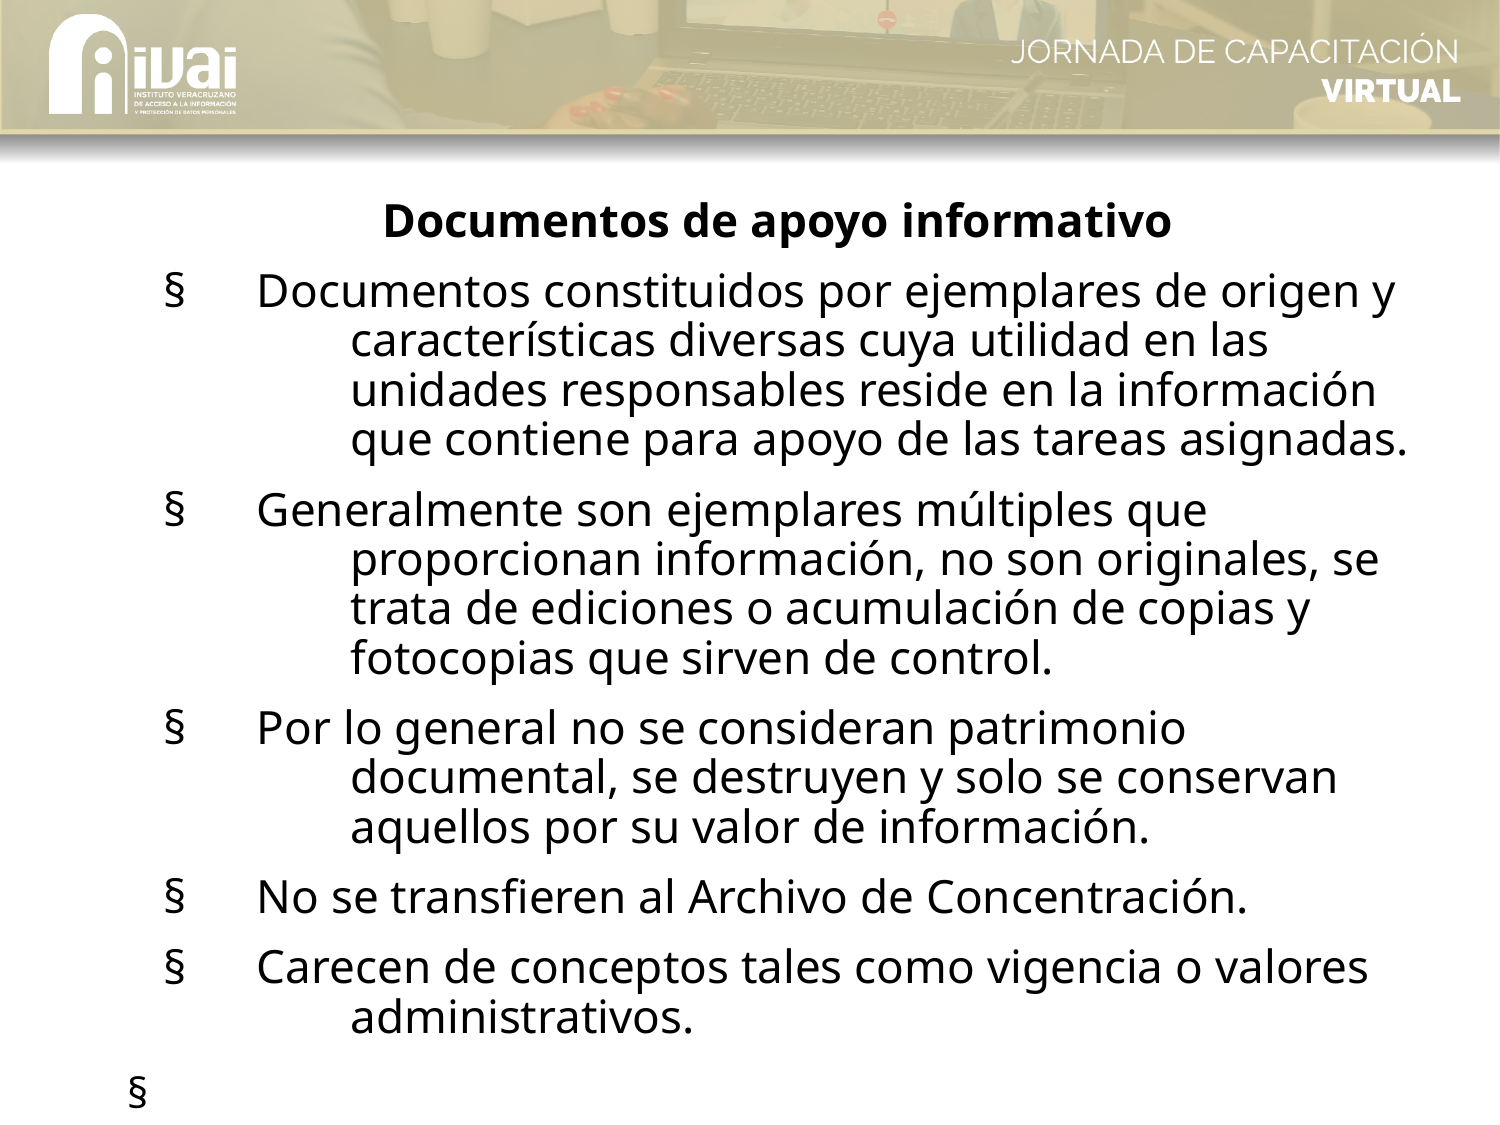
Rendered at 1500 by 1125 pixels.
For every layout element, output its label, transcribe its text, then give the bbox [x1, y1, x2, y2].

text_box Documentos de apoyo informativo Documentos constituidos por ejemplares de origen y características diversas cuya utilidad en las unidades responsables reside en la información que contiene para apoyo de las tareas asignadas. Generalmente son ejemplares múltiples que proporcionan información, no son originales, se trata de ediciones o acumulación de copias y fotocopias que sirven de control. Por lo general no se consideran patrimonio documental, se destruyen y solo se conservan aquellos por su valor de información. No se transfieren al Archivo de Concentración. Carecen de conceptos tales como vigencia o valores administrativos. [112, 190, 1426, 1071]
